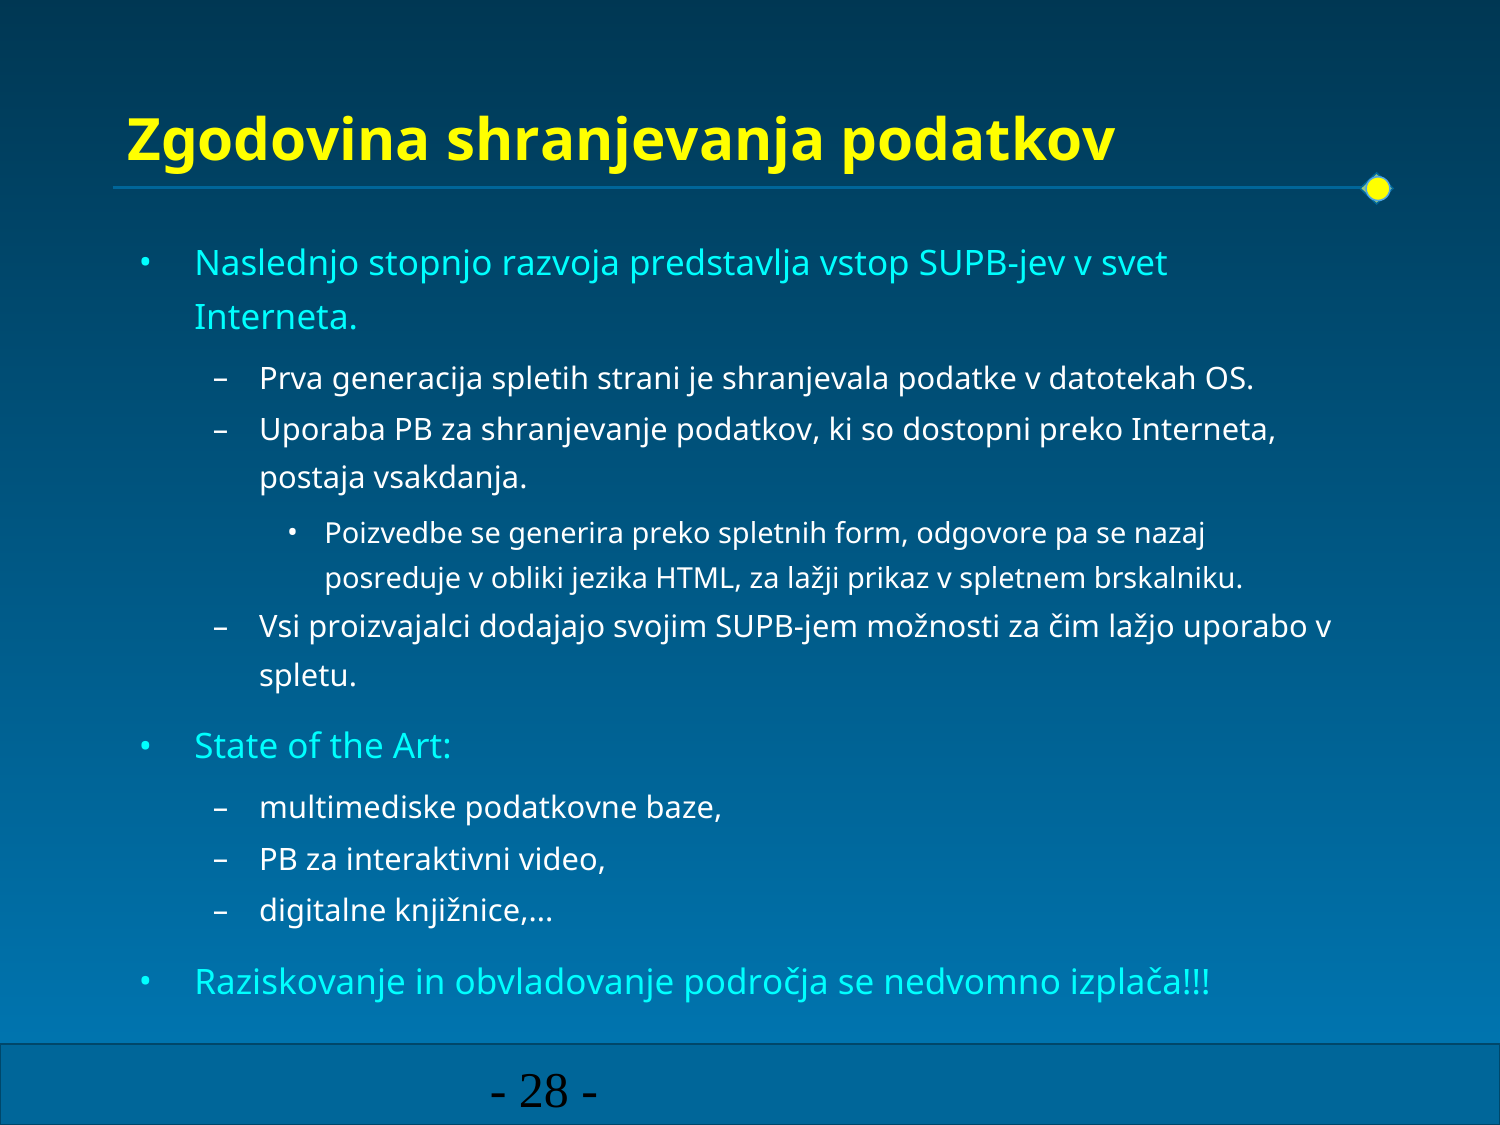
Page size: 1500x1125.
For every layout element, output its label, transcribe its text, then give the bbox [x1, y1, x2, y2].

list Naslednjo stopnjo razvoja predstavlja vstop SUPB-jev v svet Interneta. Prva generacija spletih strani je shranjevala podatke v datotekah OS. Uporaba PB za shranjevanje podatkov, ki so dostopni preko Interneta, postaja vsakdanja. Poizvedbe se generira preko spletnih form, odgovore pa se nazaj posreduje v obliki jezika HTML, za lažji prikaz v spletnem brskalniku. Vsi proizvajalci dodajajo svojim SUPB-jem možnosti za čim lažjo uporabo v spletu. State of the Art: multimediske podatkovne baze, PB za interaktivni video, digitalne knjižnice,... Raziskovanje in obvladovanje področja se nedvomno izplača!!! [123, 219, 1357, 1014]
title Zgodovina shranjevanja podatkov [112, 94, 1388, 181]
